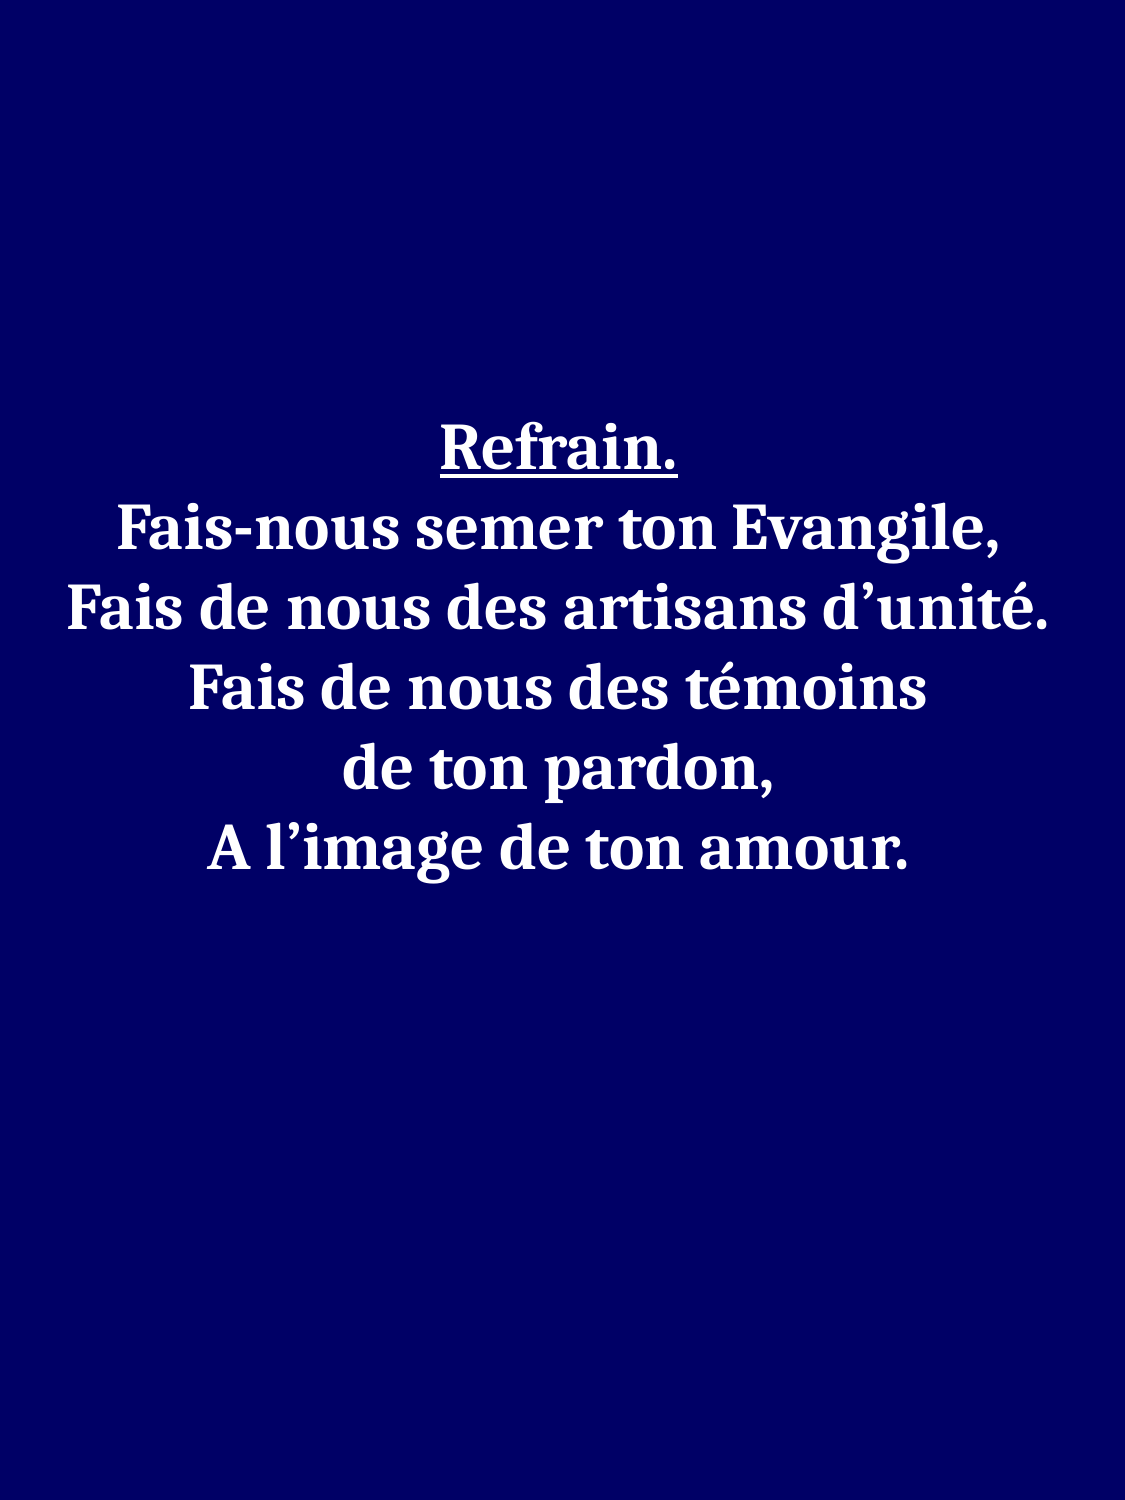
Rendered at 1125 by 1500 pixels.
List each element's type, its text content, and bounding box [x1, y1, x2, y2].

text_box Refrain. Fais-nous semer ton Evangile, Fais de nous des artisans d’unité. Fais de nous des témoins de ton pardon, A l’image de ton amour. [11, 335, 1106, 971]
